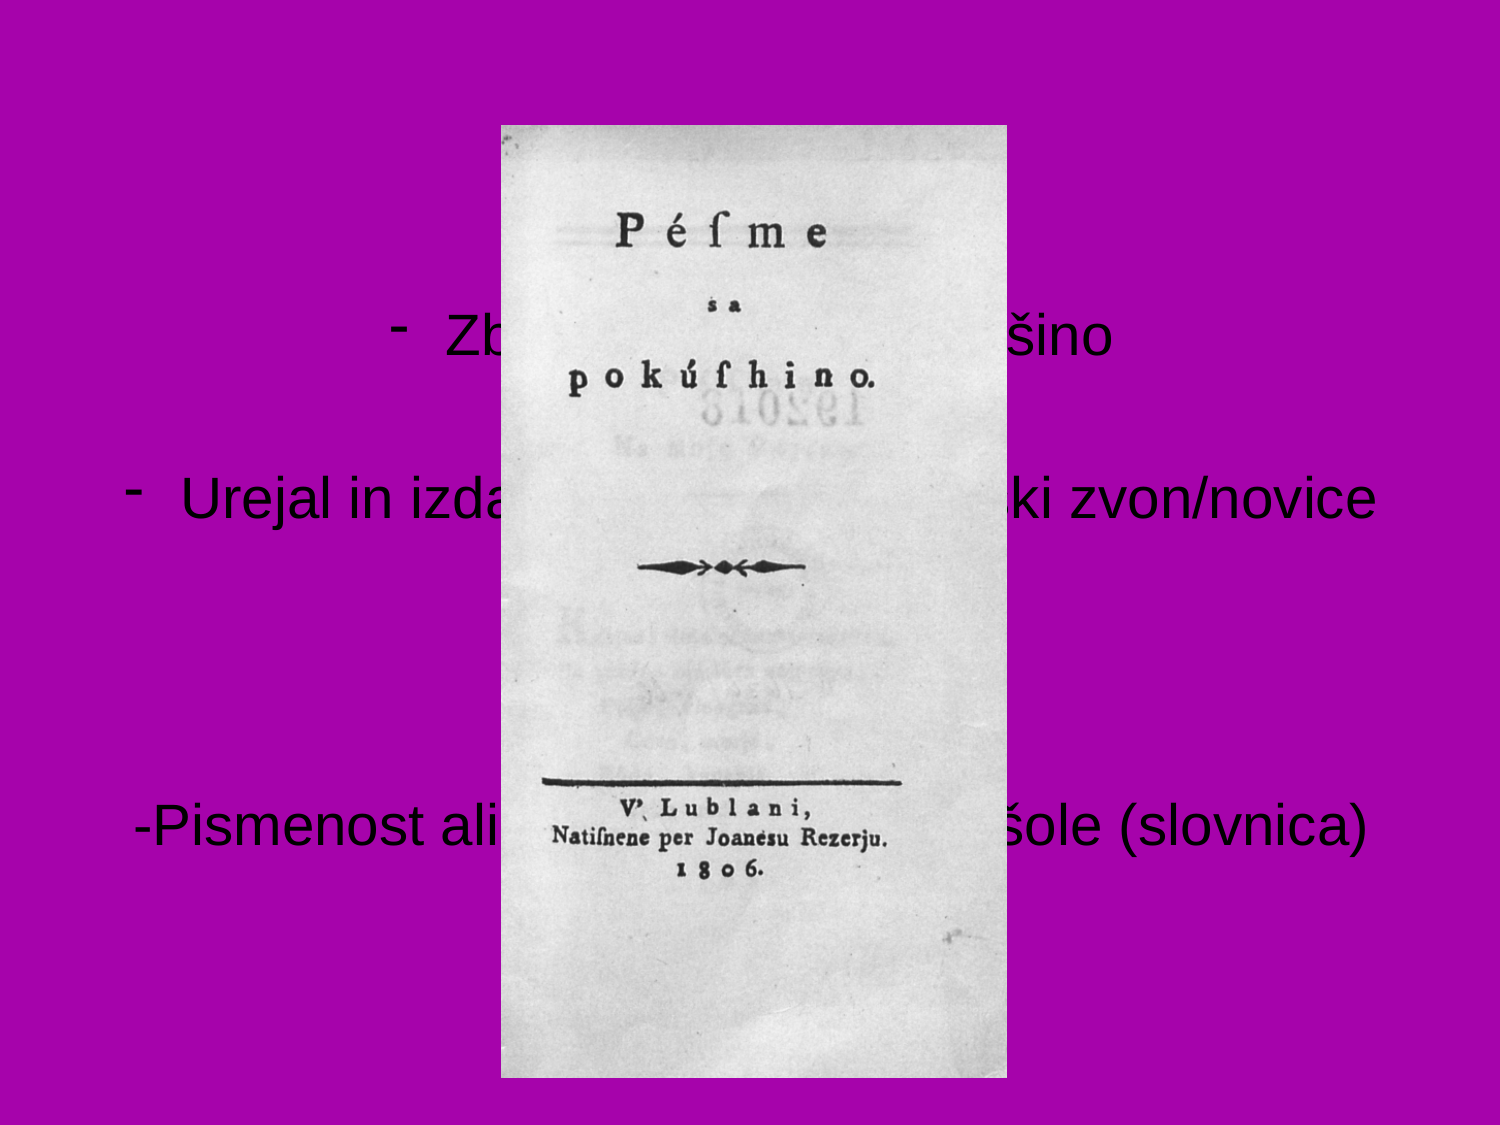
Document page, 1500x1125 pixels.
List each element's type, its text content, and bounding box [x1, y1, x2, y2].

picture [501, 125, 1007, 1078]
list Pesnikovanja: Zbirka Pesmi za pokušino Časnikarstvo: Urejal in izdajal časopis Lublanski zvon/novice Poučne knjige: Kuharske bukve Šolske knjige: -Pismenost ali gramatika za prve šole (slovnica) [76, 208, 501, 951]
list Pesnikovanja: Zbirka Pesmi za pokušino Časnikarstvo: Urejal in izdajal časopis Lublanski zvon/novice Poučne knjige: Kuharske bukve Šolske knjige: -Pismenost ali gramatika za prve šole (slovnica) [1007, 208, 1427, 951]
